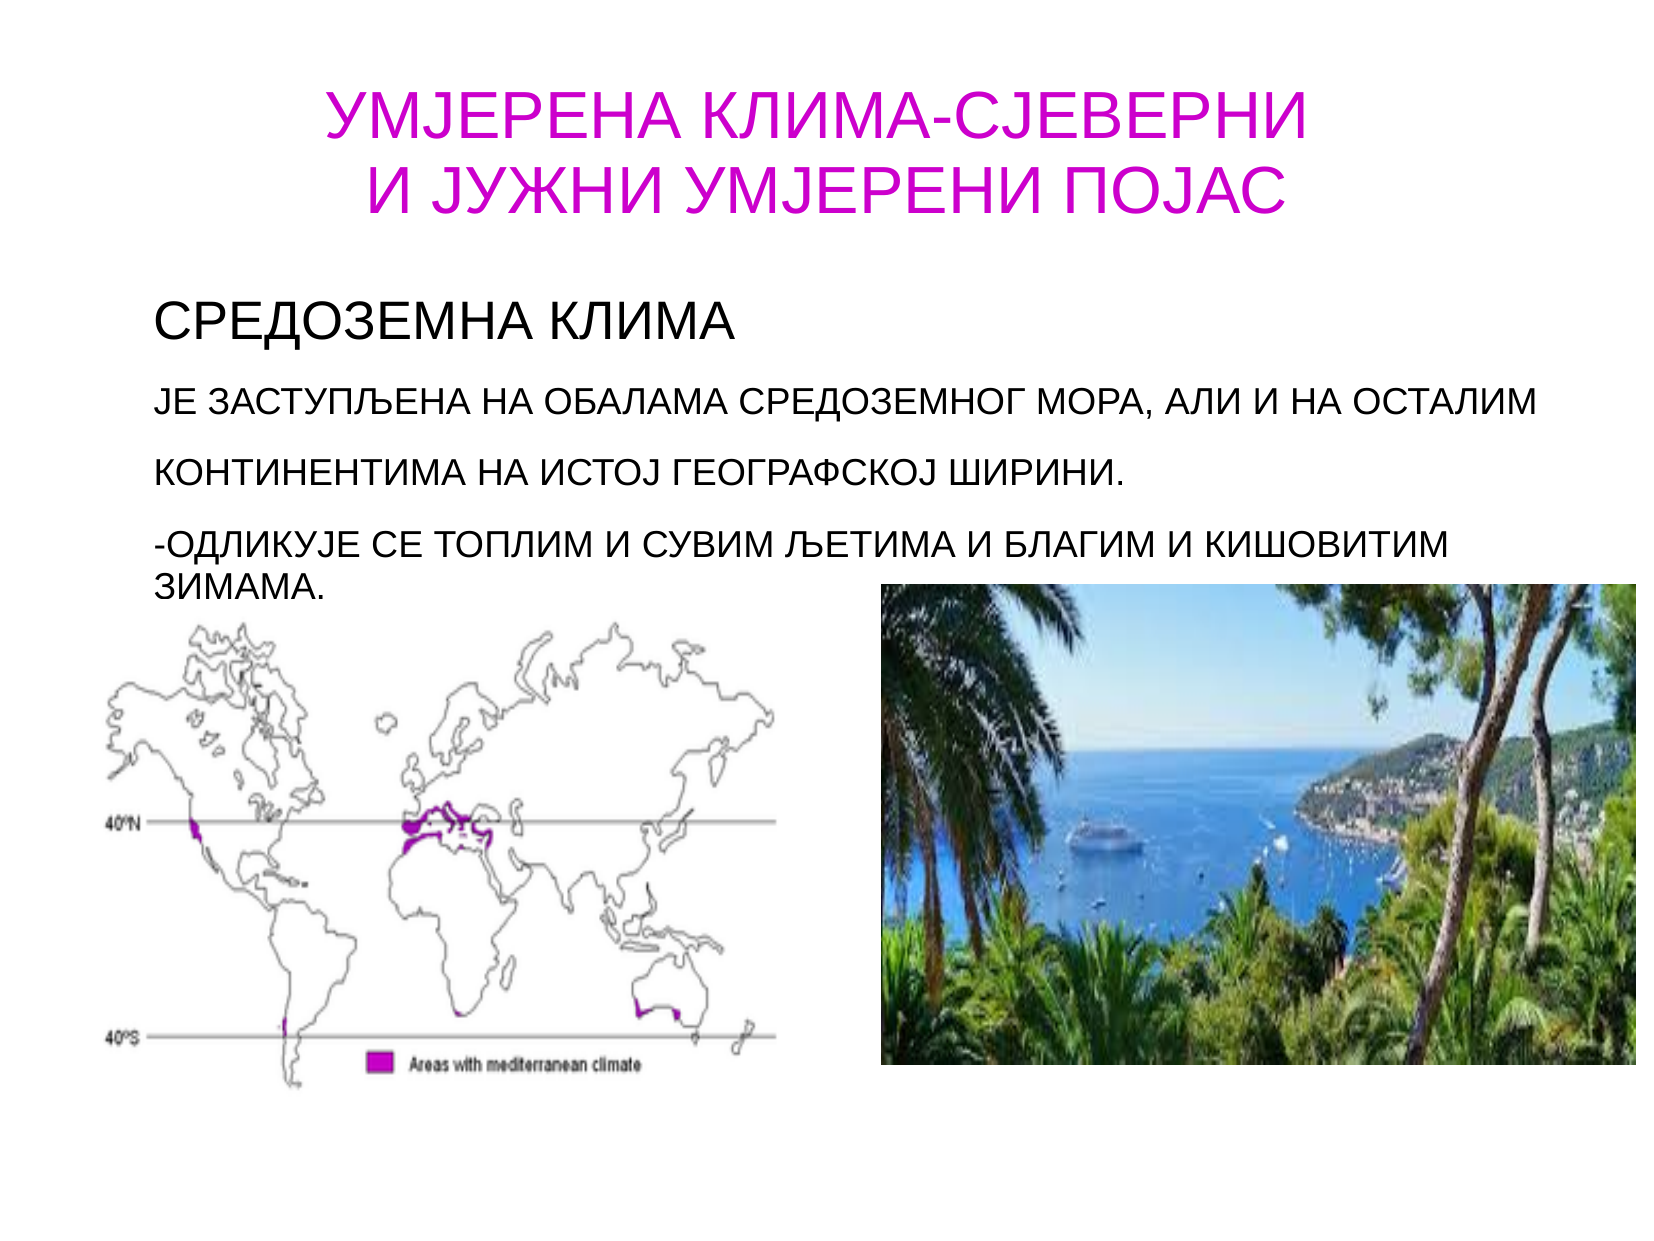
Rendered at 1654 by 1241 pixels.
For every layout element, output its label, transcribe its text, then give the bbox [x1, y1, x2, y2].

title УМЈЕРЕНА КЛИМА-СЈЕВЕРНИ И ЈУЖНИ УМЈЕРЕНИ ПОЈАС [82, 49, 1571, 257]
list СРЕДОЗЕМНА КЛИМА ЈЕ ЗАСТУПЉЕНА НА ОБАЛАМА СРЕДОЗЕМНОГ МОРА, АЛИ И НА ОСТАЛИМ КОНТИНЕНТИМА НА ИСТОЈ ГЕОГРАФСКОЈ ШИРИНИ. -ОДЛИКУЈЕ СЕ ТОПЛИМ И СУВИМ ЉЕТИМА И БЛАГИМ И КИШОВИТИМ ЗИМАМА. [82, 290, 1571, 1109]
picture [100, 599, 781, 1100]
picture [881, 584, 1636, 1066]
